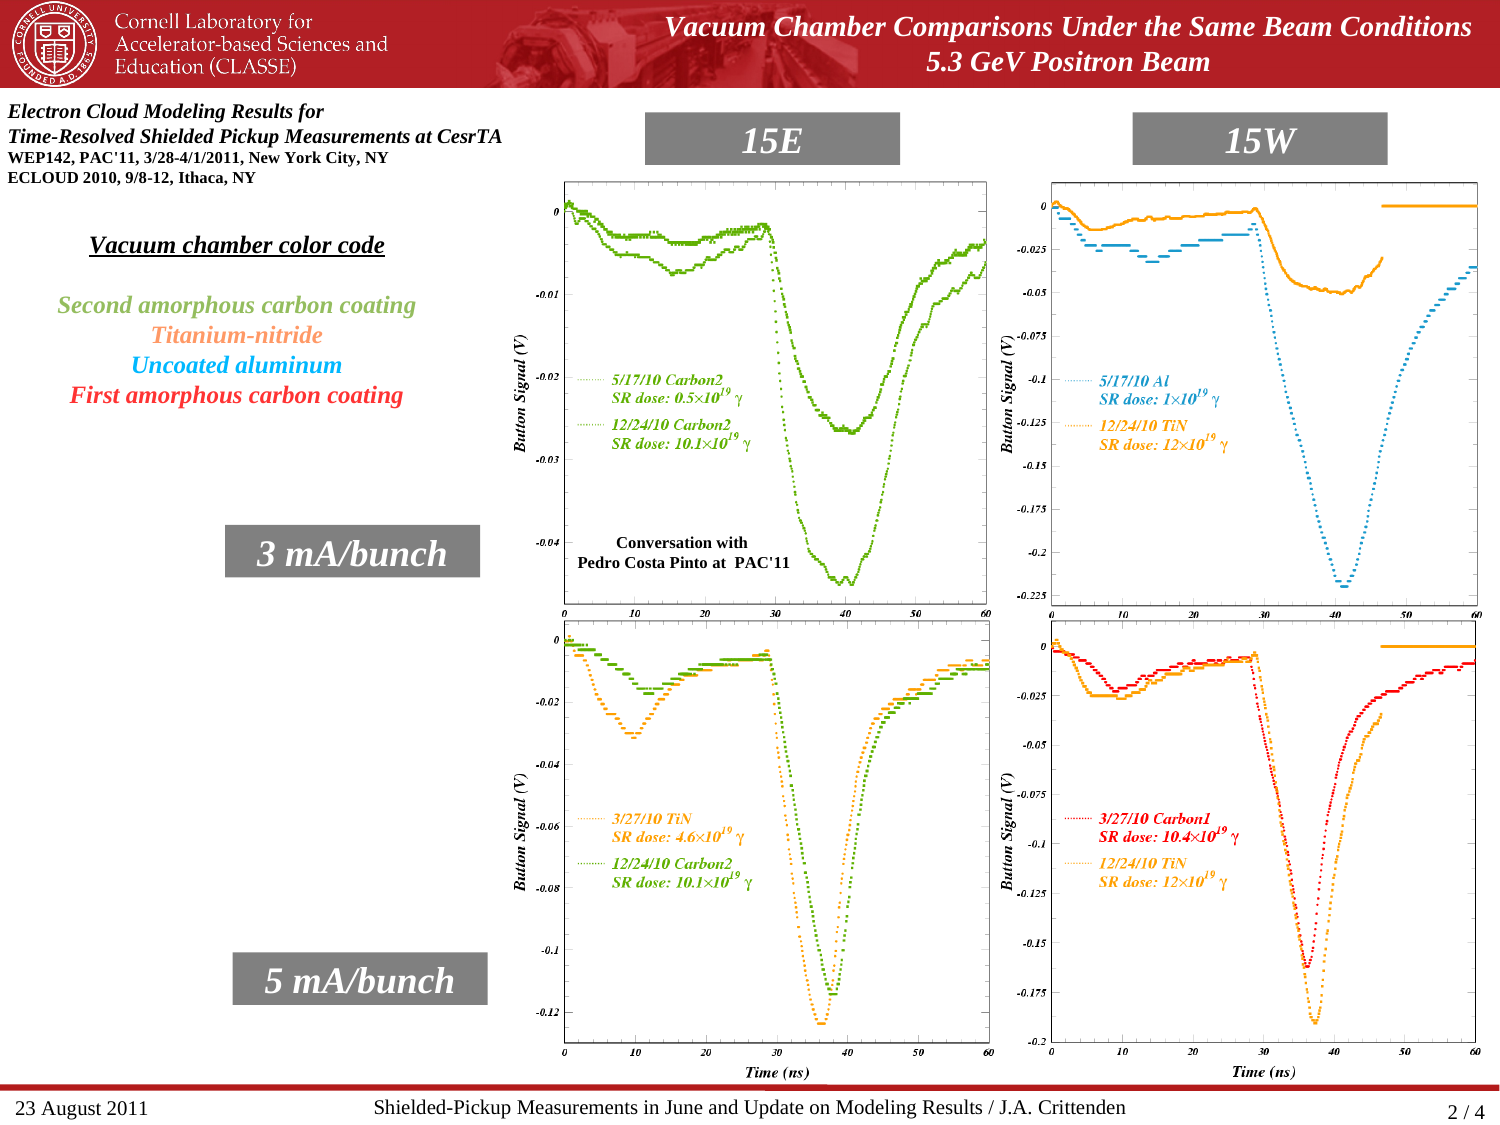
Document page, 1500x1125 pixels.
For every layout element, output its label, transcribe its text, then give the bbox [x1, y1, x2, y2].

text_box Conversation with Pedro Costa Pinto at PAC'11 [577, 525, 792, 580]
text_box 3 mA/bunch [225, 524, 481, 578]
picture [0, 0, 1065, 88]
text_box Electron Cloud Modeling Results for Time-Resolved Shielded Pickup Measurements at CesrTA WEP142, PAC'11, 3/28-4/1/2011, New York City, NY ECLOUD 2010, 9/8-12, Ithaca, NY [7, 90, 1471, 195]
text_box Vacuum chamber color code Second amorphous carbon coating Titanium-nitride Uncoated aluminum First amorphous carbon coating [30, 221, 444, 446]
text_box 5 mA/bunch [232, 952, 488, 1005]
picture [510, 179, 1486, 1084]
text_box Vacuum Chamber Comparisons Under the Same Beam Conditions 5.3 GeV Positron Beam [637, 7, 1500, 83]
